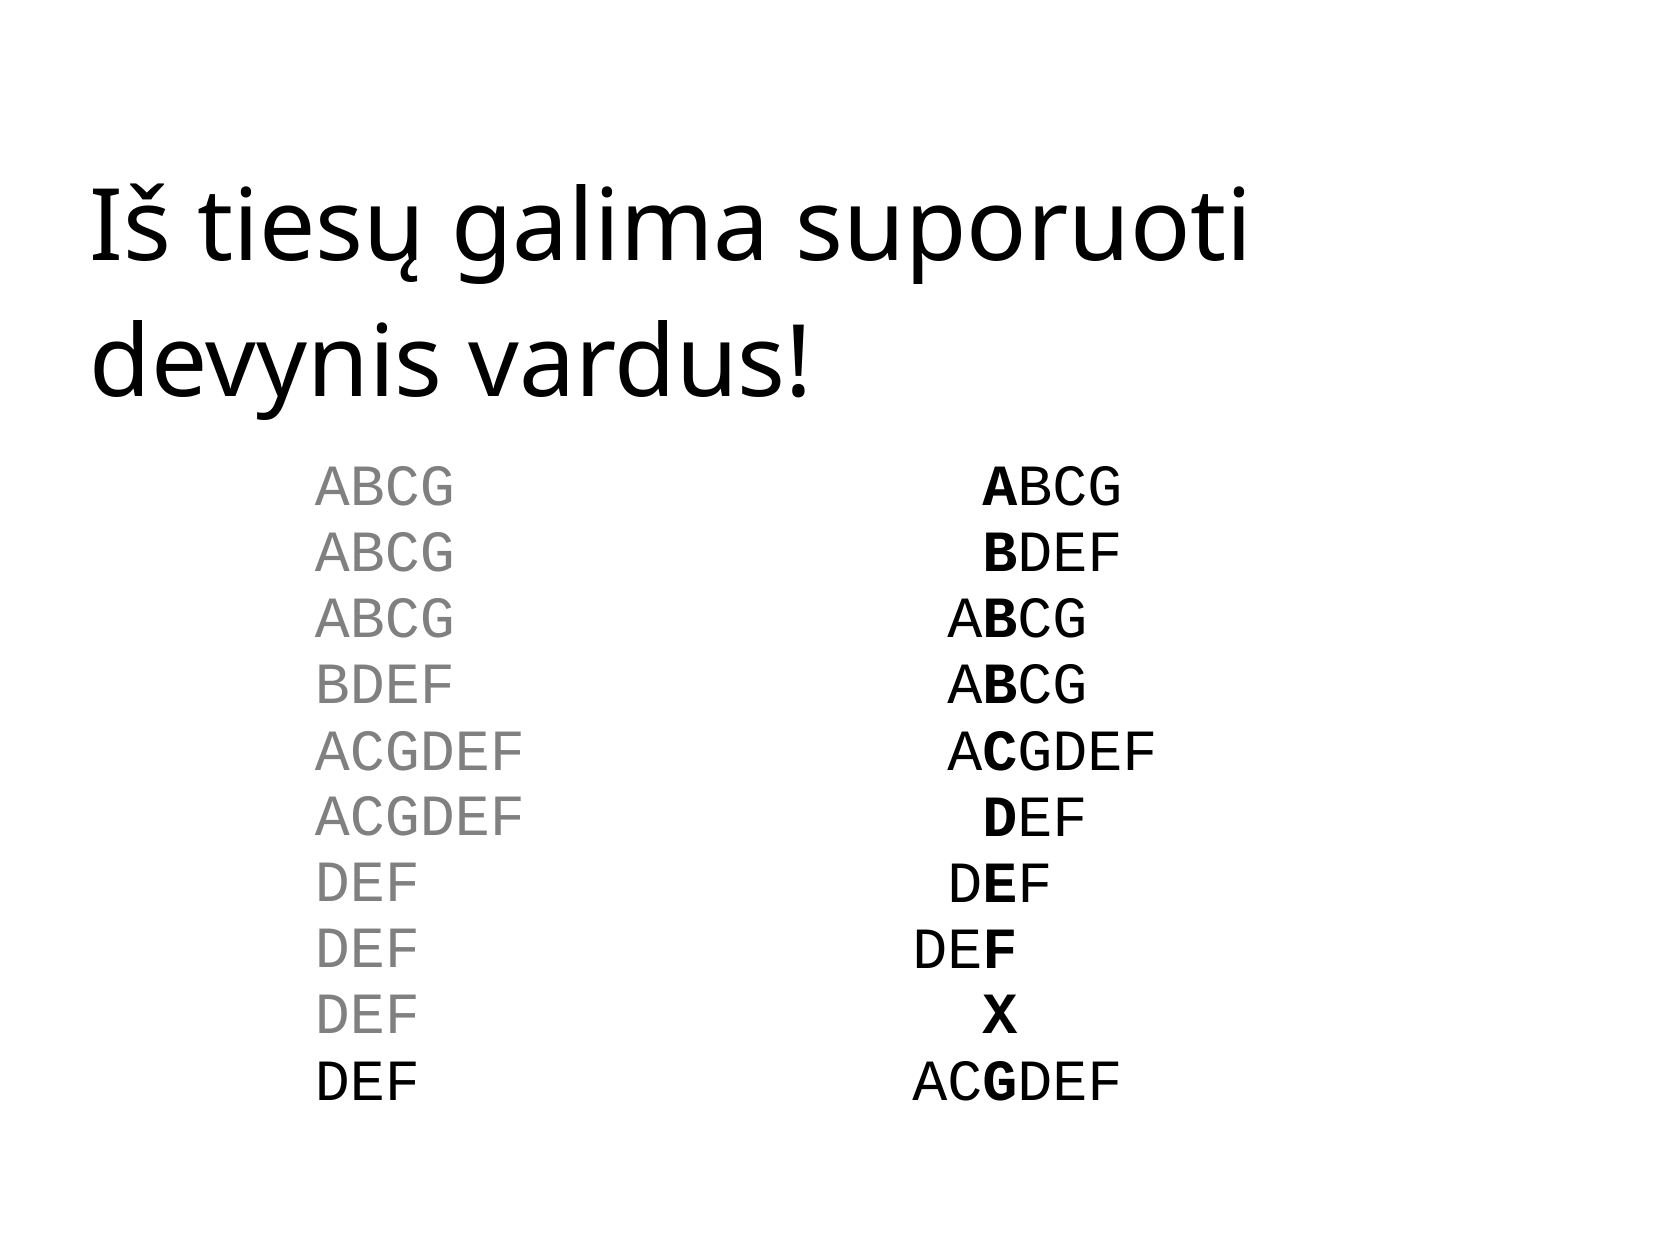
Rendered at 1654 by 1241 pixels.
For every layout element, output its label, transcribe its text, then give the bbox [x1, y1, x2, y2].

text_box ABCG ABCG ABCG BDEF ACGDEF ACGDEF DEF DEF DEF DEF [300, 449, 638, 1126]
text_box Iš tiesų galima suporuoti devynis vardus! [75, 146, 1576, 394]
text_box ABCG BDEF ABCG ABCG ACGDEF DEF DEF DEF X ACGDEF [862, 450, 1201, 1126]
